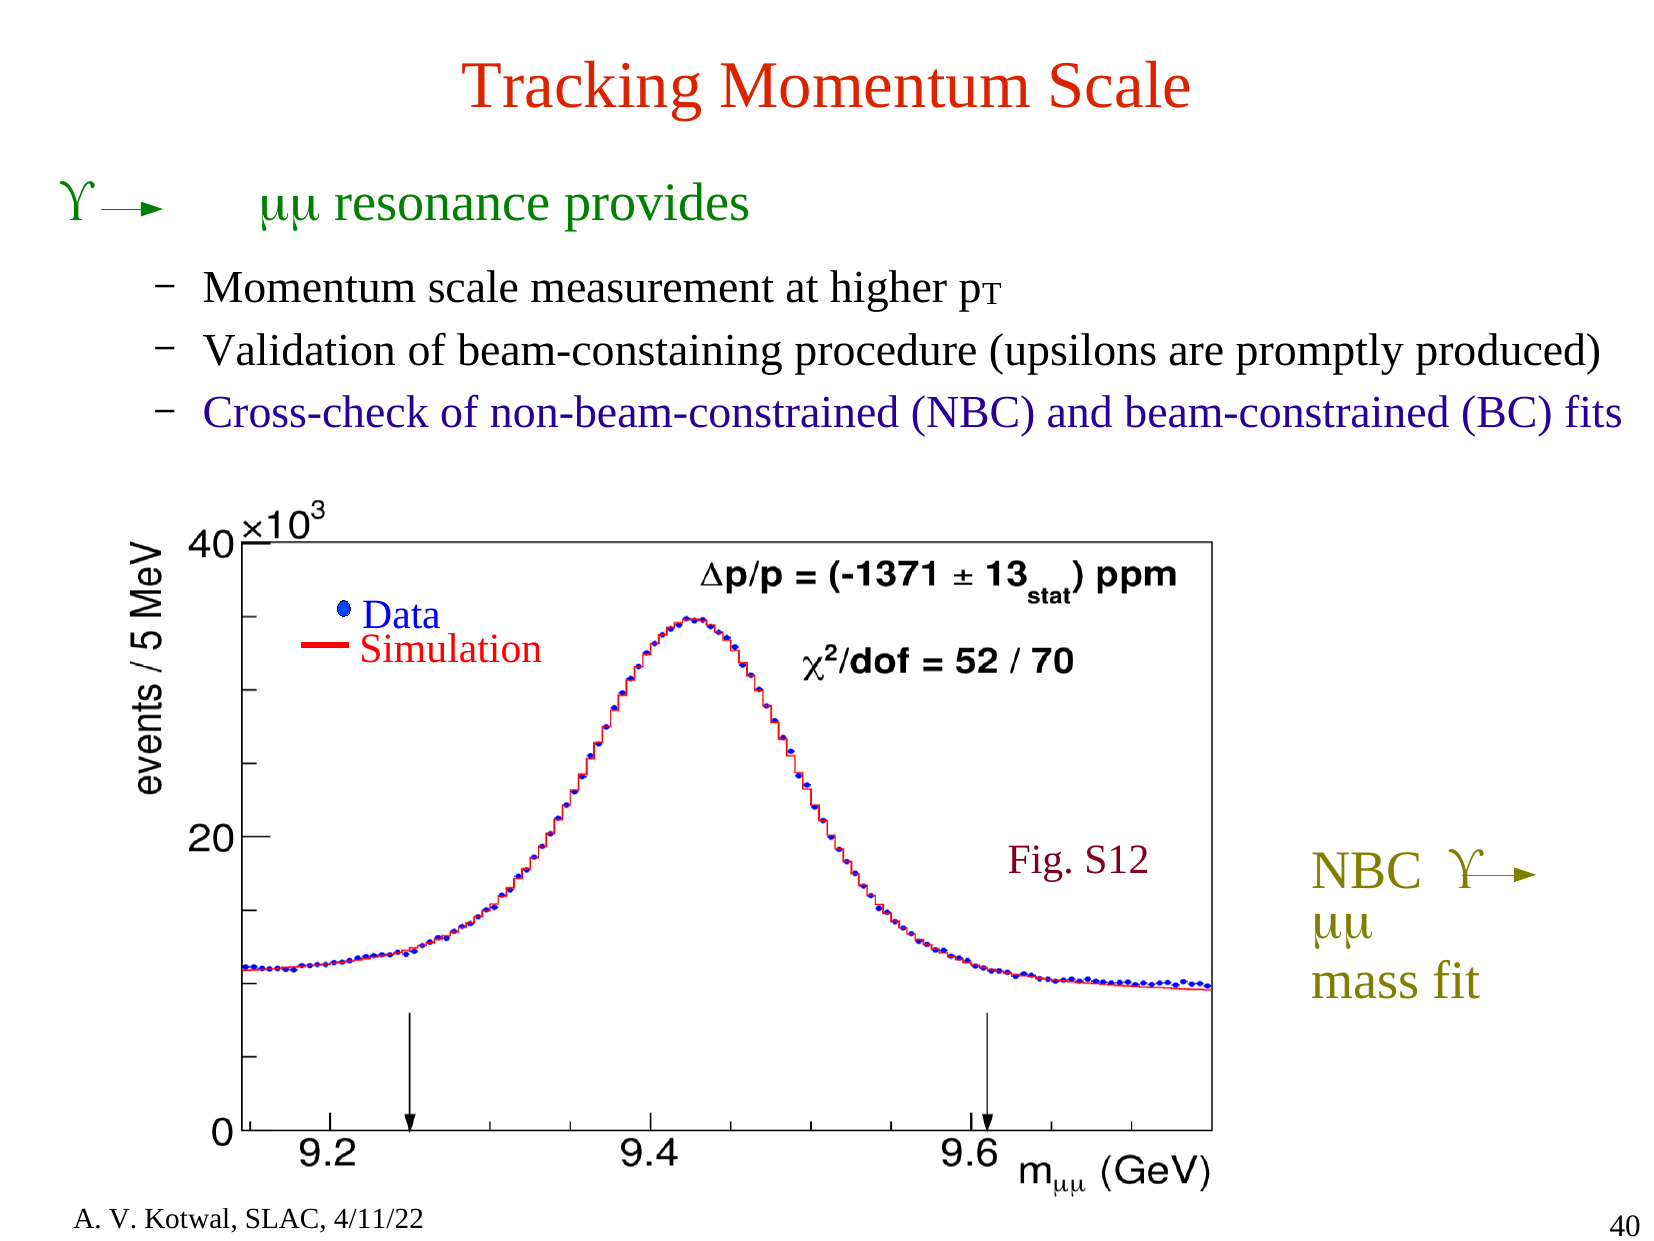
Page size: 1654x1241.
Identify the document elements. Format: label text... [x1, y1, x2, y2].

text_box NBC ϒ μμ mass fit [1311, 840, 1629, 966]
title Tracking Momentum Scale [121, 32, 1534, 139]
picture [108, 487, 1248, 1208]
list ϒ μμ resonance provides Momentum scale measurement at higher pT Validation of beam-constaining procedure (upsilons are promptly produced) Cross-check of non-beam-constrained (NBC) and beam-constrained (BC) fits [60, 172, 1634, 623]
text_box Data [362, 591, 468, 625]
text_box Simulation [359, 625, 606, 715]
text_box Fig. S12 [1007, 835, 1150, 883]
text_box [337, 600, 351, 617]
